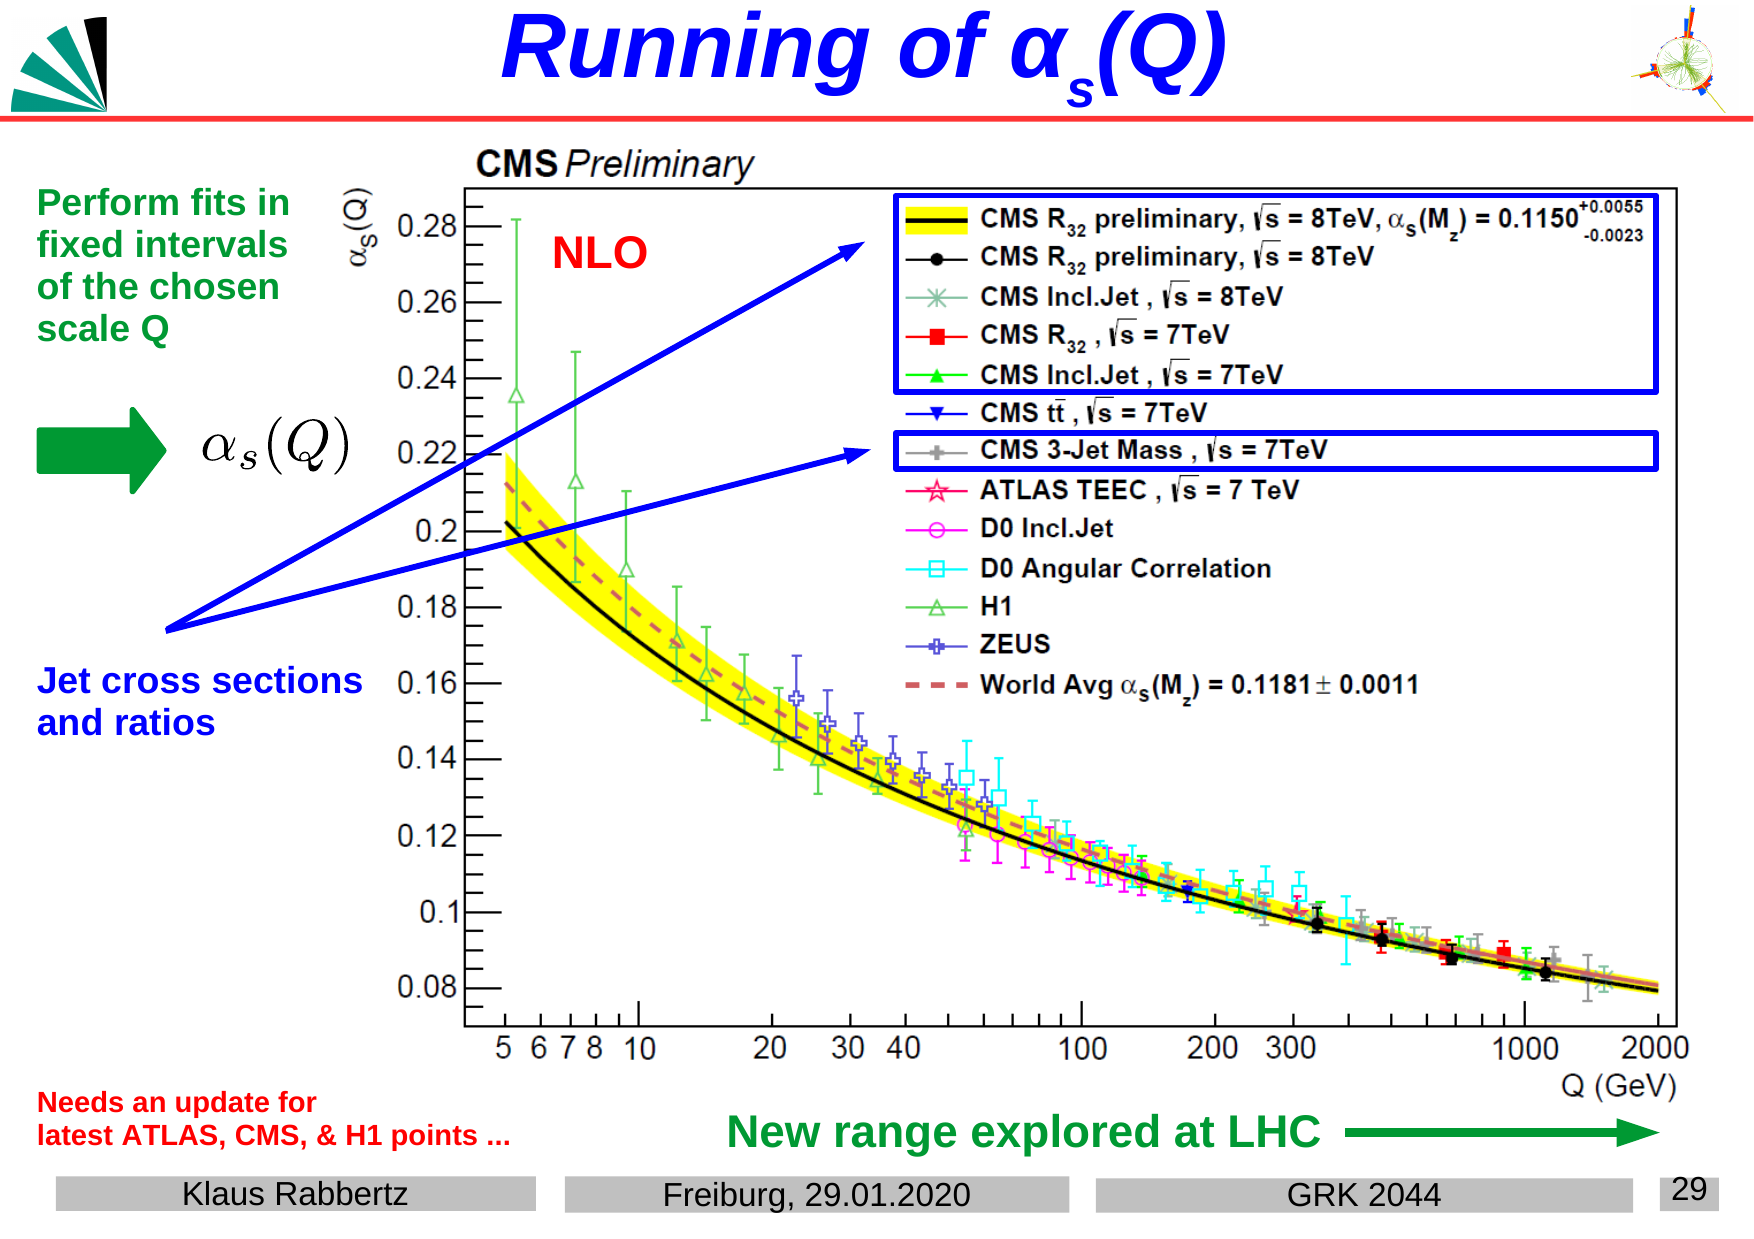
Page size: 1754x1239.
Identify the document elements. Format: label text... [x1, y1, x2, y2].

text_box Needs an update for latest ATLAS, CMS, & H1 points ... [25, 1080, 524, 1158]
text_box [39, 409, 164, 492]
picture [336, 139, 1694, 1107]
text_box Jet cross sections and ratios [24, 653, 376, 750]
text_box [200, 416, 354, 475]
title Running of αs(Q) [123, 0, 1606, 119]
text_box NLO [540, 221, 661, 285]
text_box Perform fits in fixed intervals of the chosen scale Q [24, 175, 303, 356]
picture [11, 17, 107, 113]
text_box New range explored at LHC [714, 1099, 1335, 1163]
picture [1631, 5, 1739, 113]
